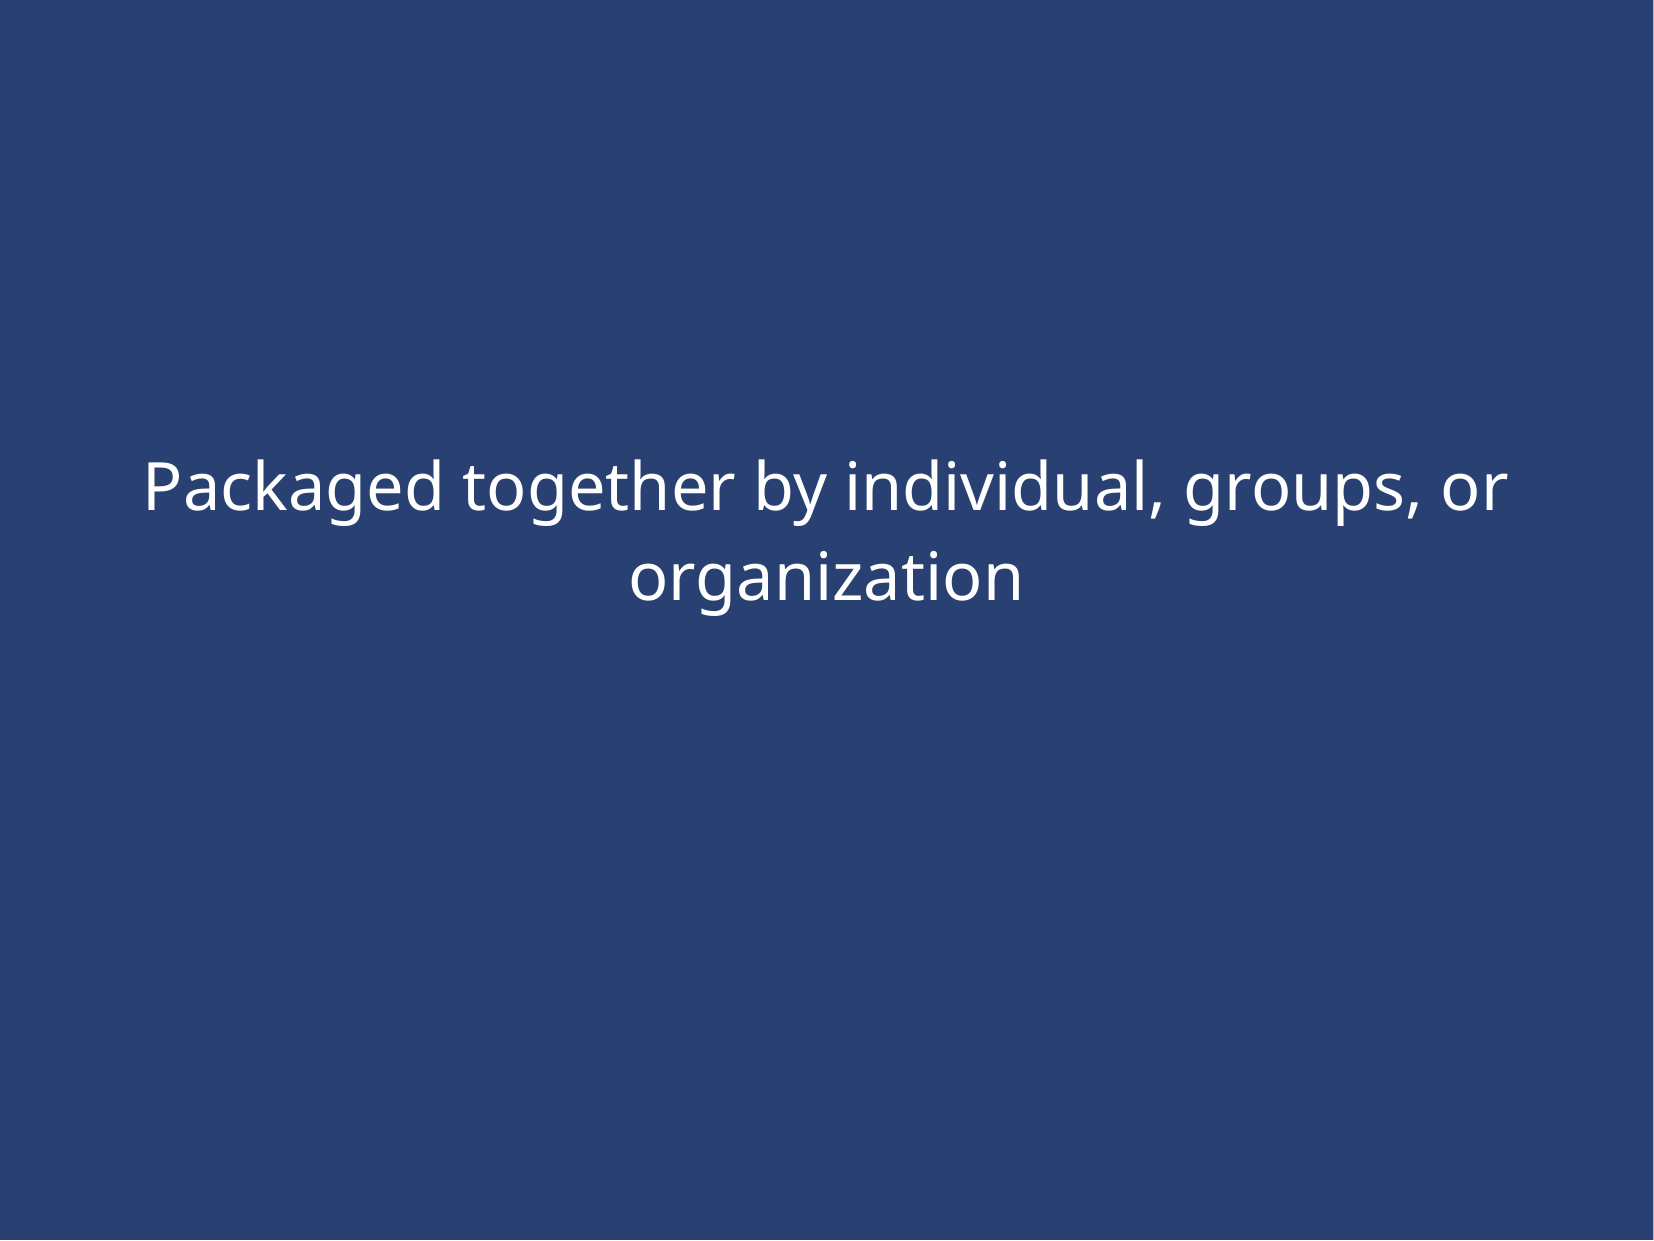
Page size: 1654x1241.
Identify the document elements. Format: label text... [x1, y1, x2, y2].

subtitle Packaged together by individual, groups, or organization [82, 49, 1571, 1109]
